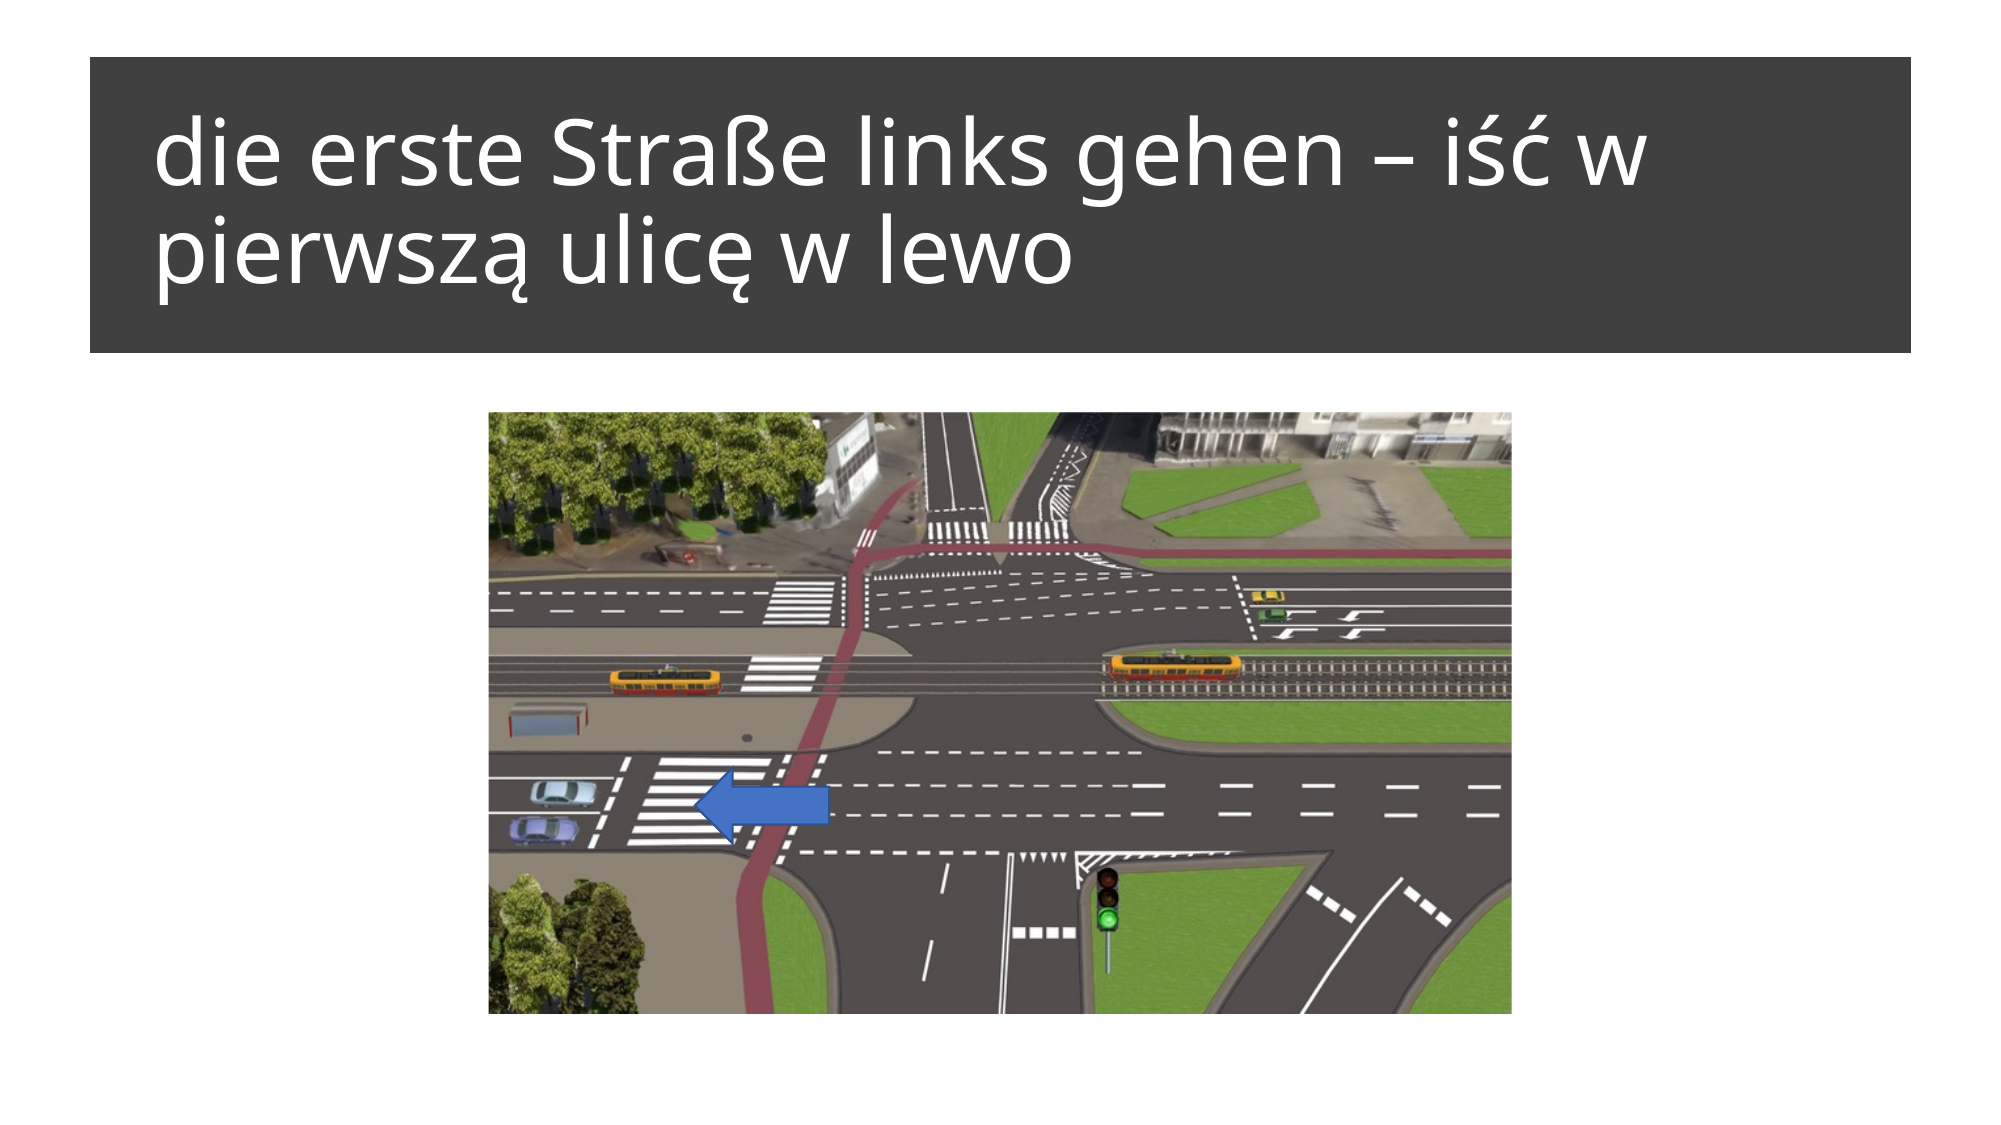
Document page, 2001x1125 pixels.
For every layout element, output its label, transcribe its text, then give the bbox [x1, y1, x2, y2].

text_box [90, 57, 1911, 353]
picture [488, 412, 1512, 1014]
title die erste Straße links gehen – iść w pierwszą ulicę w lewo [137, 96, 1863, 314]
text_box [694, 767, 830, 844]
